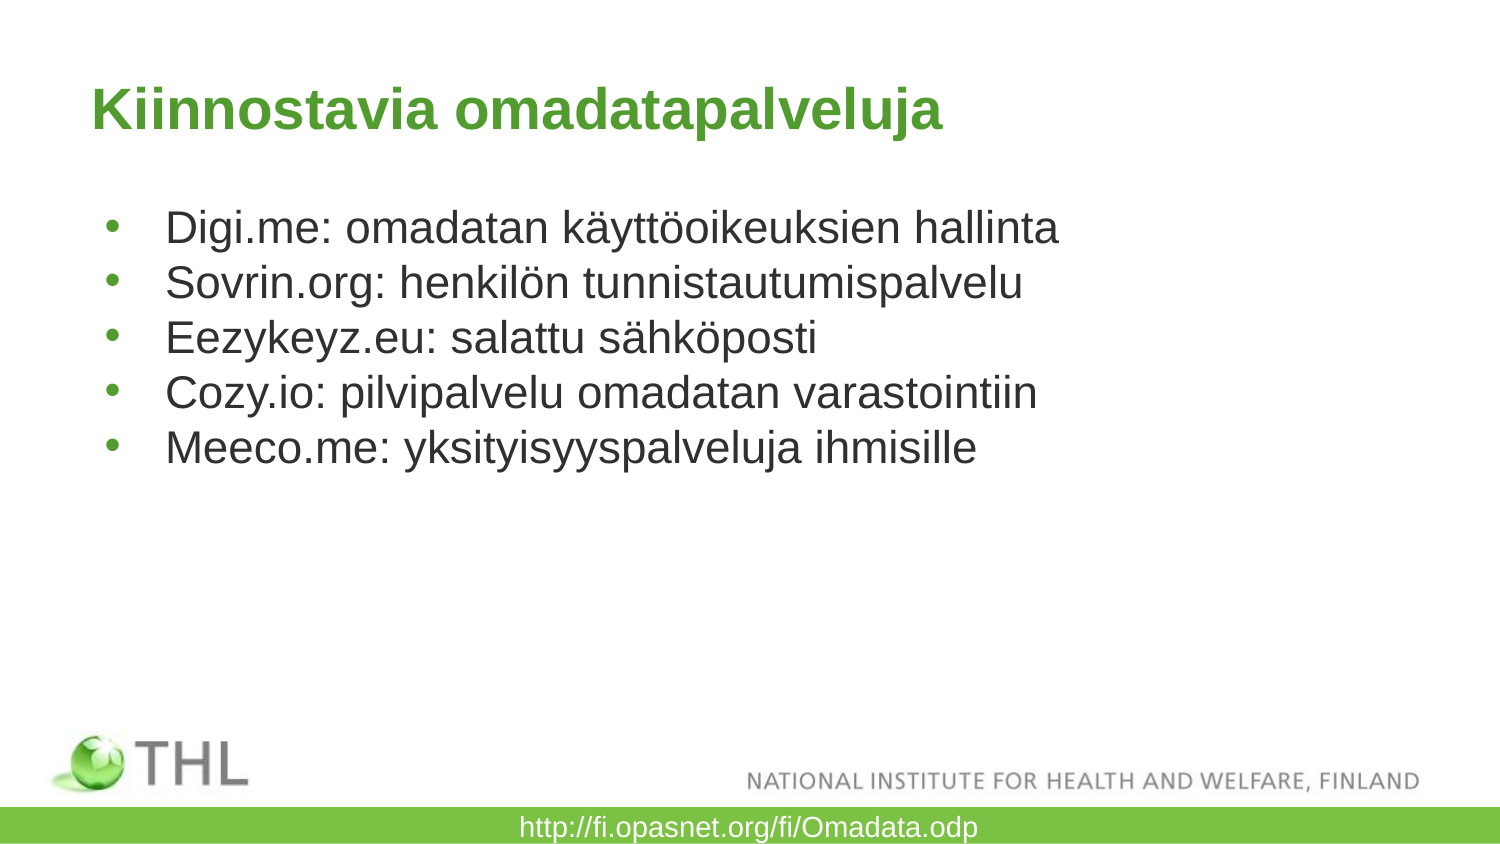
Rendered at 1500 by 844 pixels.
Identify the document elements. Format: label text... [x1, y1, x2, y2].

picture [715, 763, 1465, 801]
list Digi.me: omadatan käyttöoikeuksien hallinta Sovrin.org: henkilön tunnistautumispalvelu Eezykeyz.eu: salattu sähköposti Cozy.io: pilvipalvelu omadatan varastointiin Meeco.me: yksityisyyspalveluja ihmisille [75, 182, 1424, 724]
picture [24, 719, 275, 803]
title Kiinnostavia omadatapalveluja [76, 32, 1424, 156]
